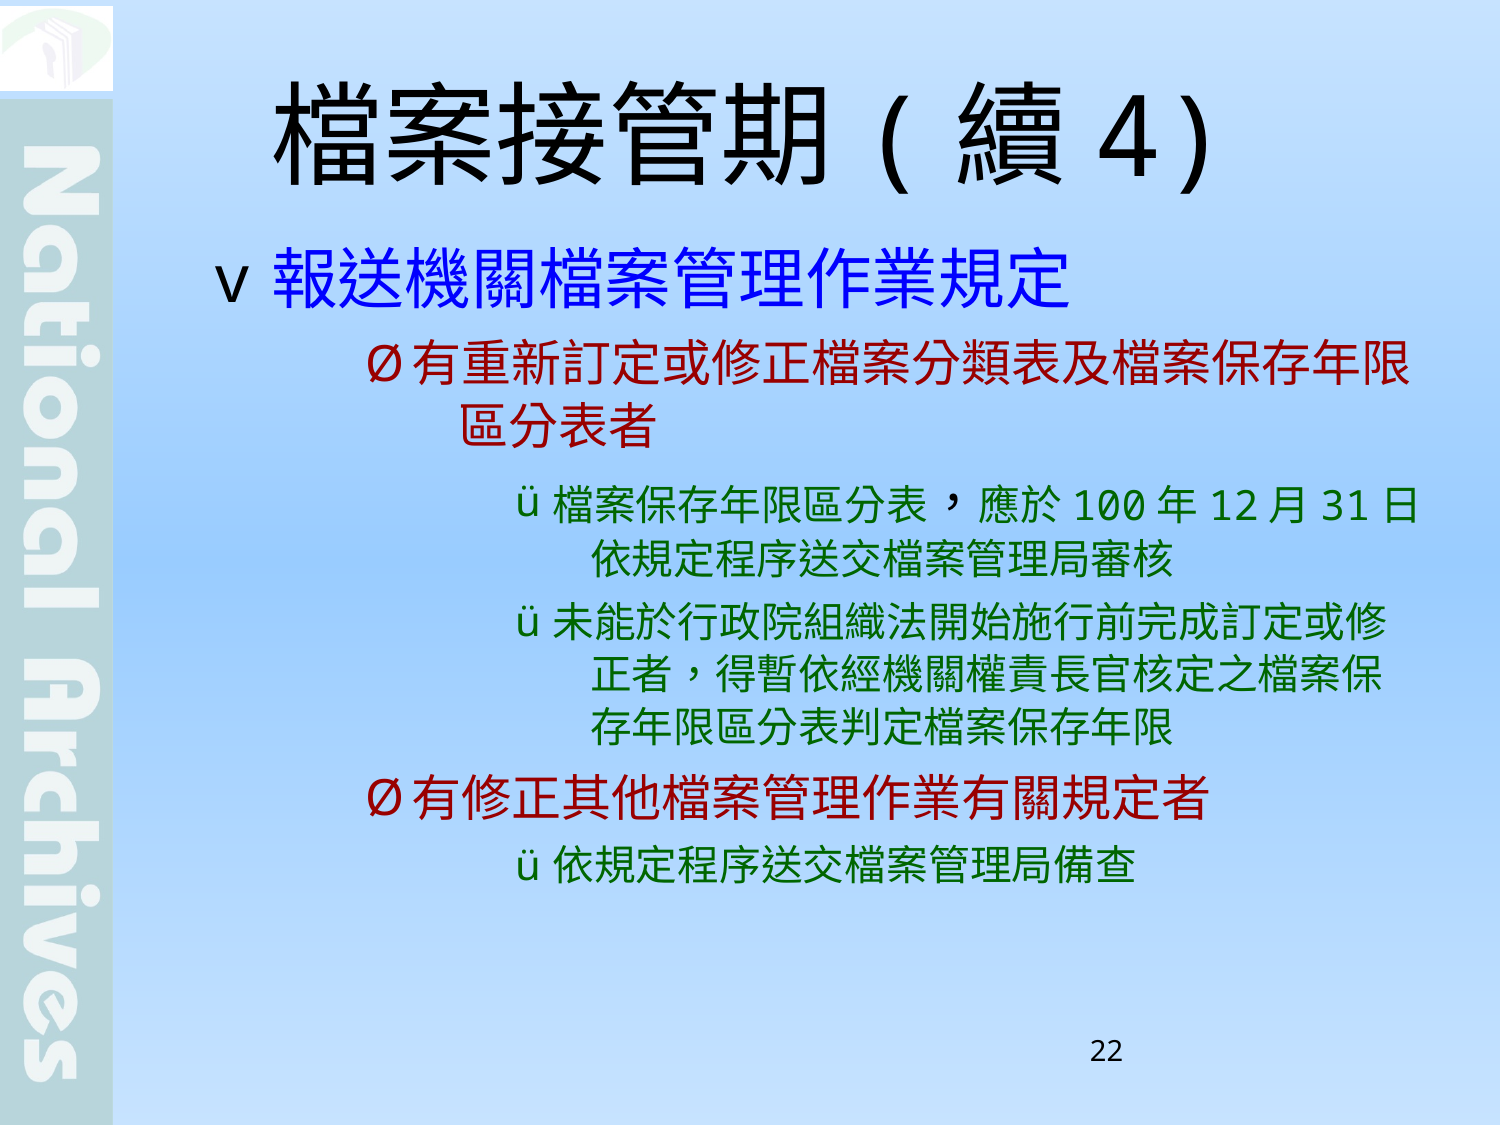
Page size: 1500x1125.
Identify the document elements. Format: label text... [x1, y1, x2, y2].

text_box 報送機關檔案管理作業規定 有重新訂定或修正檔案分類表及檔案保存年限區分表者 檔案保存年限區分表，應於100年12月31日依規定程序送交檔案管理局審核 未能於行政院組織法開始施行前完成訂定或修正者，得暫依經機關權責長官核定之檔案保存年限區分表判定檔案保存年限 有修正其他檔案管理作業有關規定者 依規定程序送交檔案管理局備查 [200, 225, 1438, 1000]
text_box [1074, 1025, 1388, 1101]
text_box 檔案接管期(續4) [113, 50, 1388, 213]
